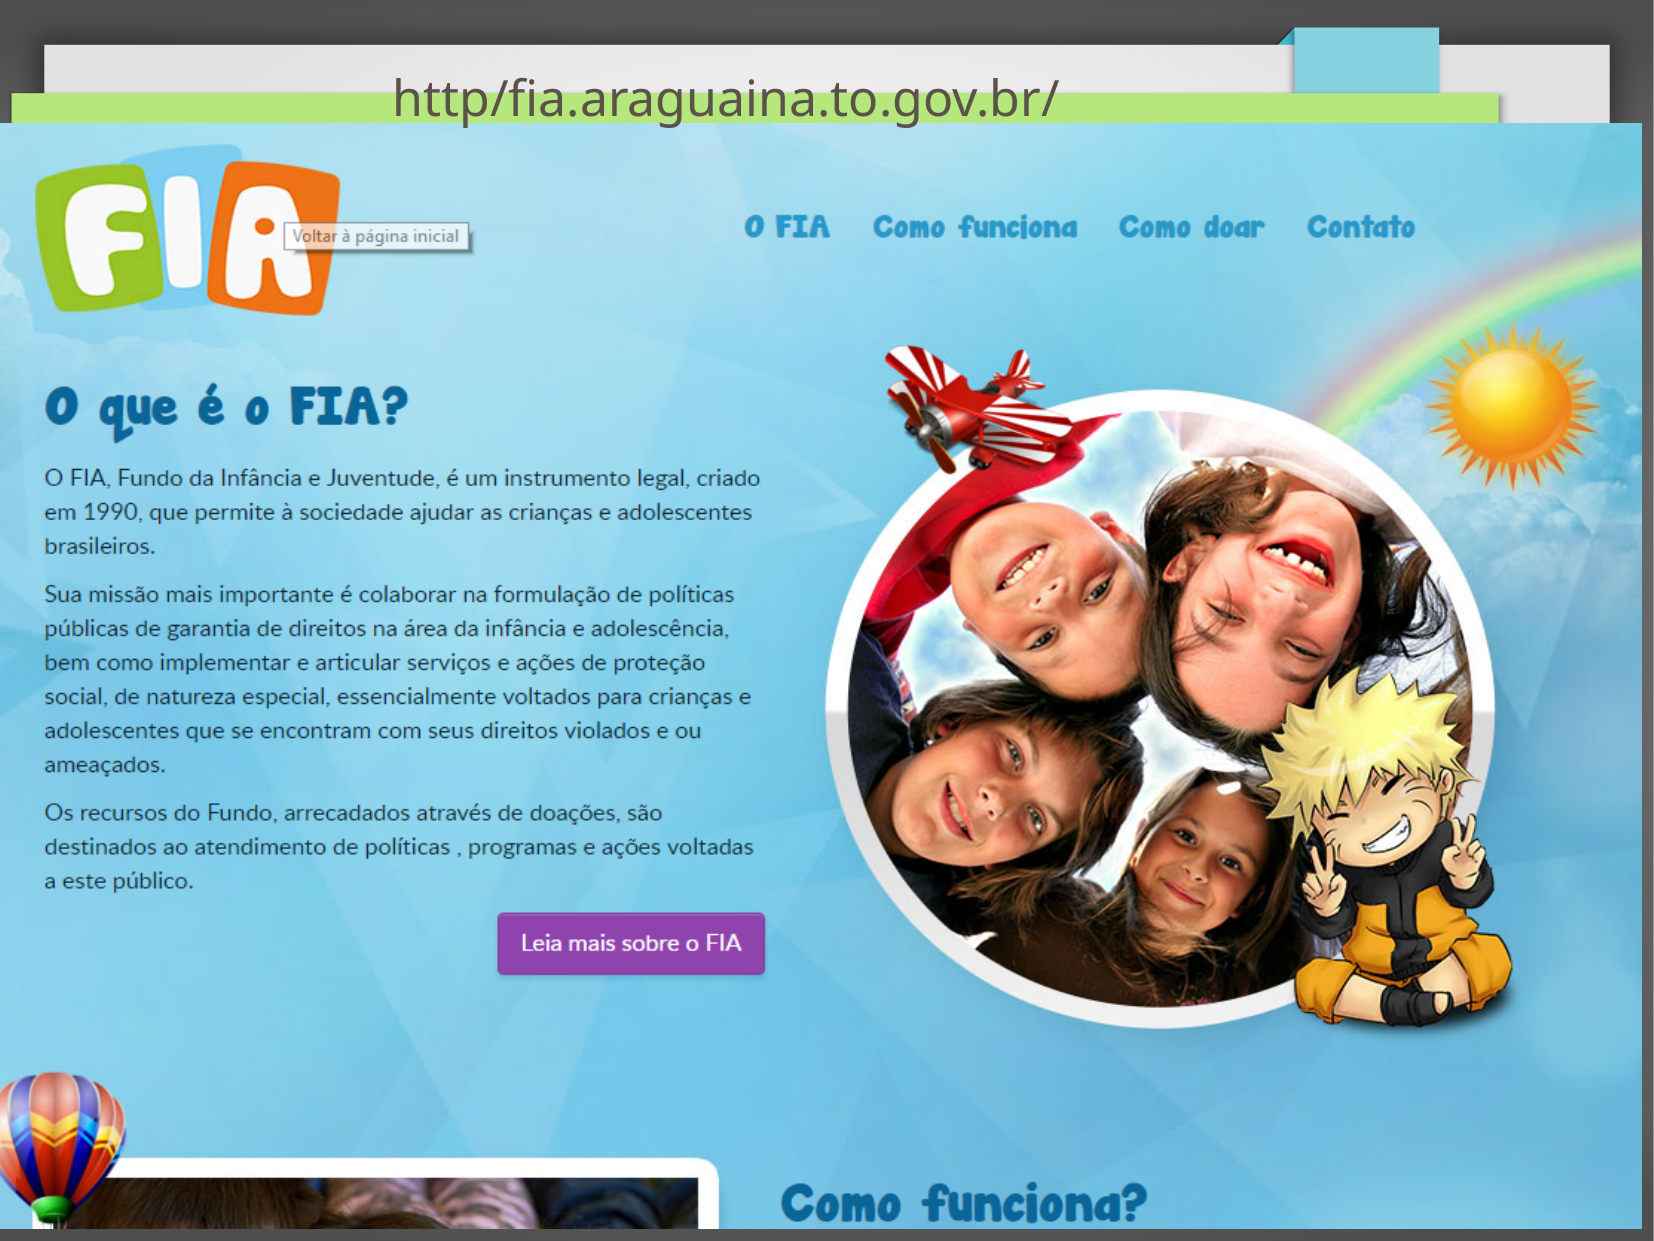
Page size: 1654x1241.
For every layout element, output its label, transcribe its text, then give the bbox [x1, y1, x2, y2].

picture [0, 0, 1654, 1241]
text_box http/fia.araguaina.to.gov.br/ [377, 59, 1264, 138]
